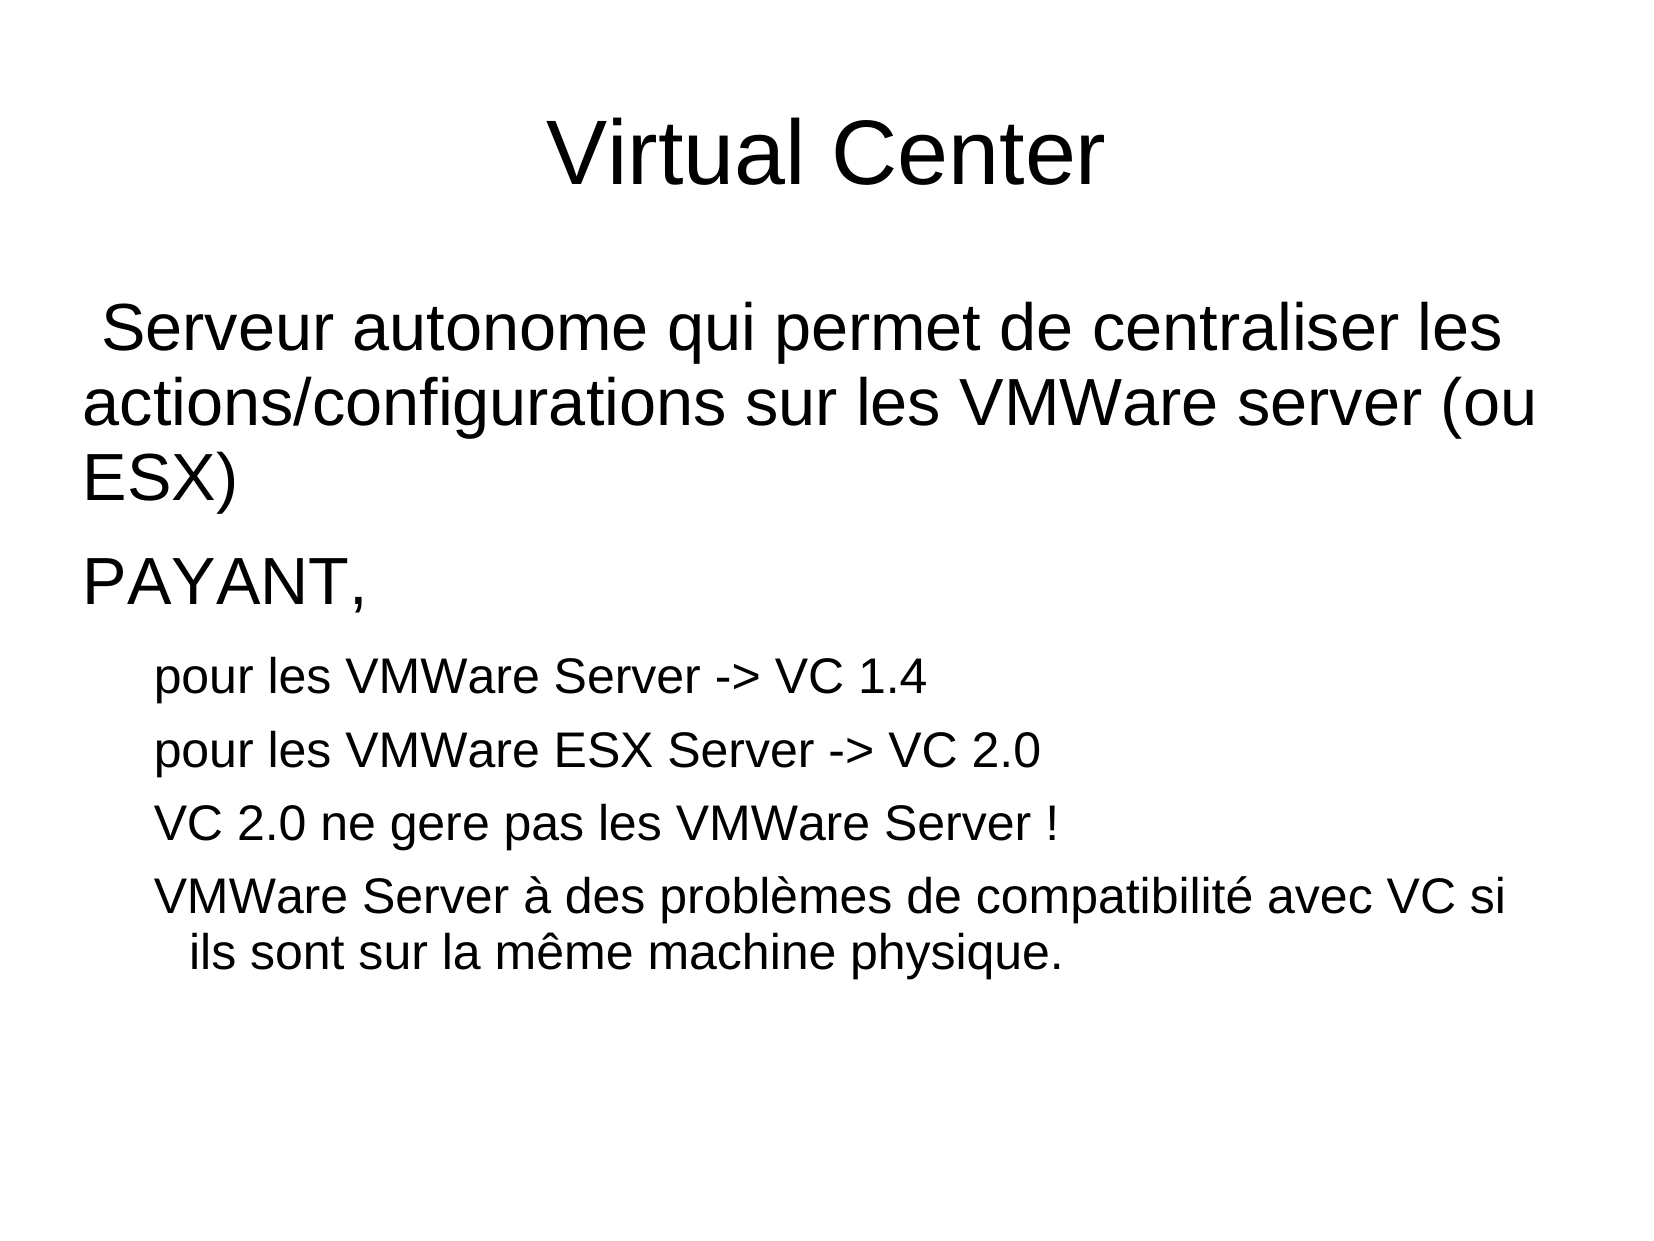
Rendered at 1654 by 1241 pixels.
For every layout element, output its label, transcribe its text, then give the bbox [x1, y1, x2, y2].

title Virtual Center [82, 49, 1571, 257]
list Serveur autonome qui permet de centraliser les actions/configurations sur les VMWare server (ou ESX) PAYANT, pour les VMWare Server -> VC 1.4 pour les VMWare ESX Server -> VC 2.0 VC 2.0 ne gere pas les VMWare Server ! VMWare Server à des problèmes de compatibilité avec VC si ils sont sur la même machine physique. [82, 290, 1571, 1109]
